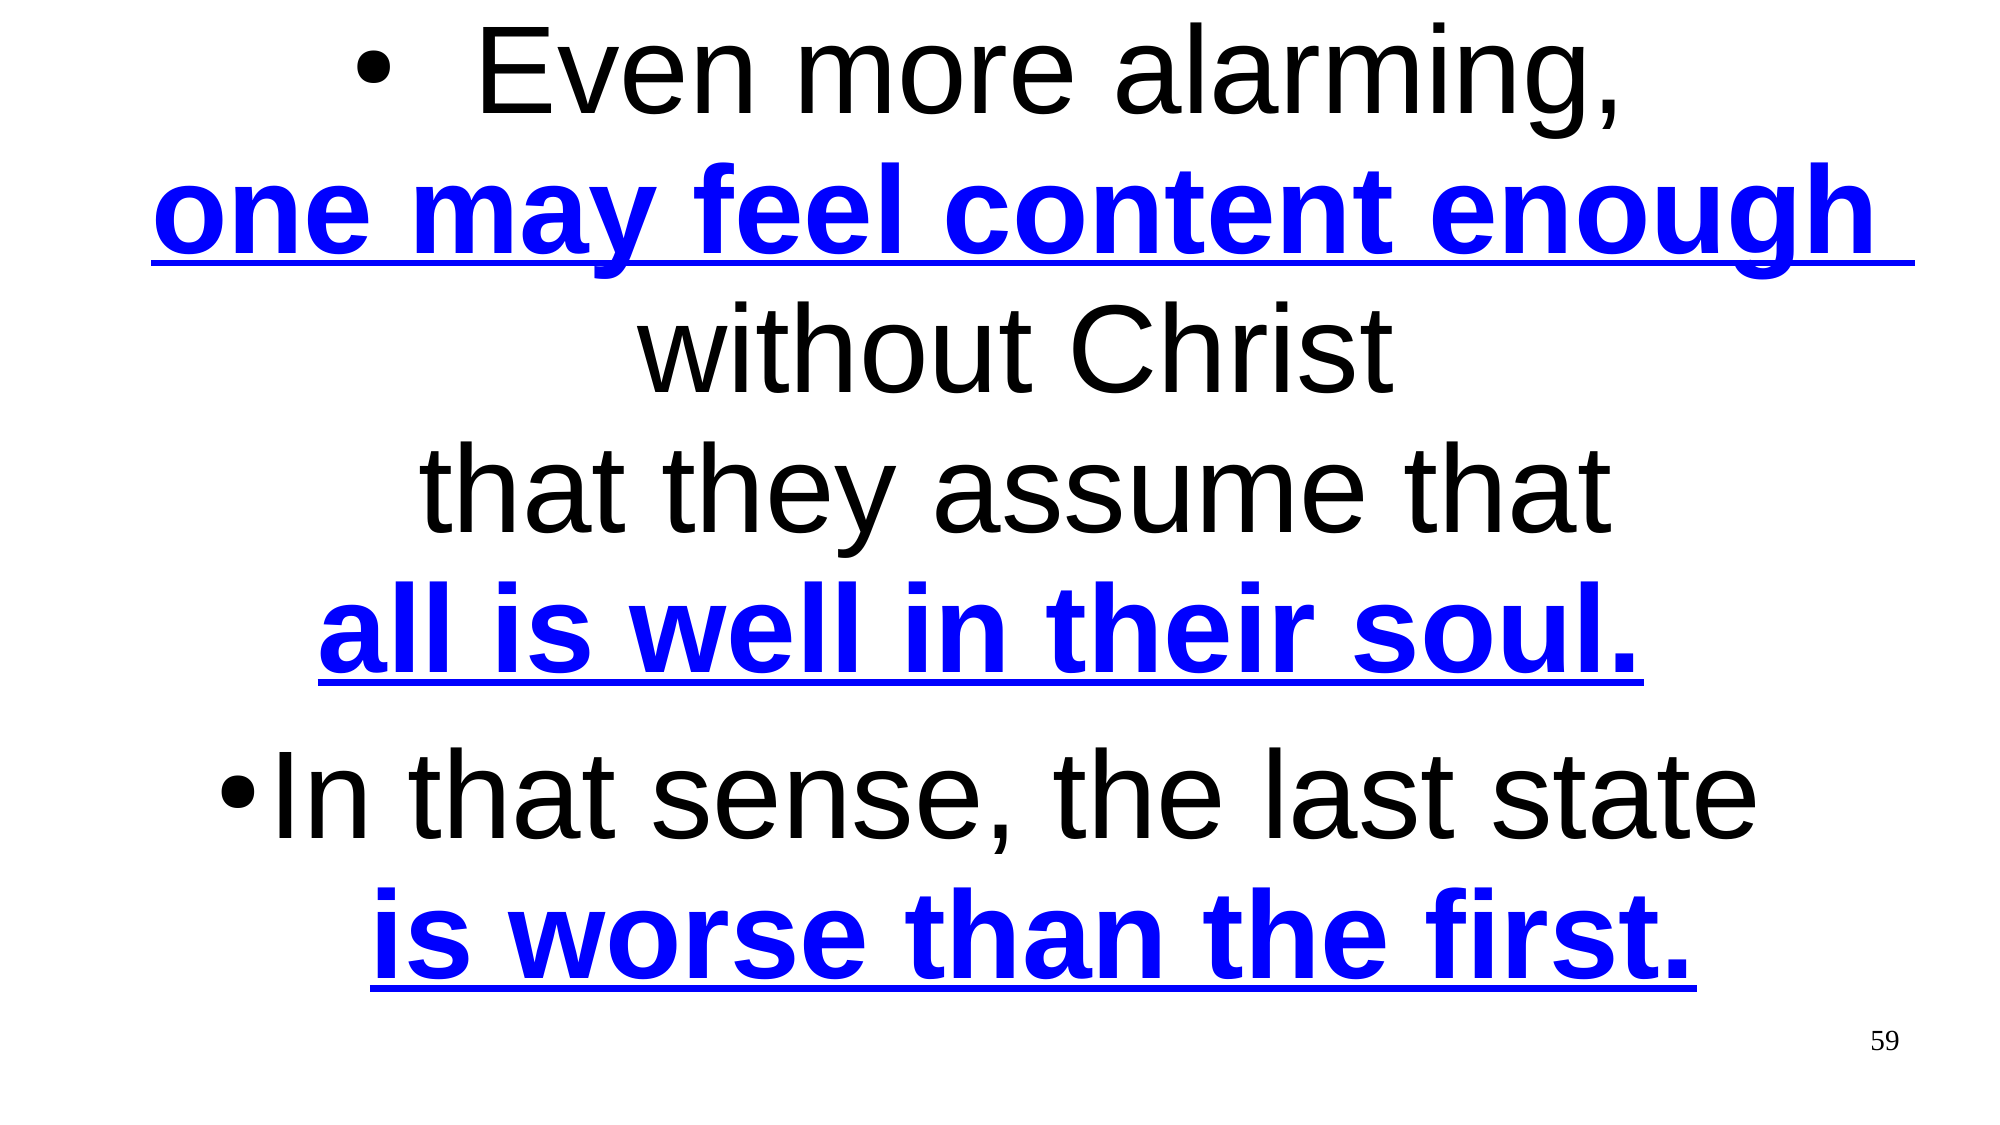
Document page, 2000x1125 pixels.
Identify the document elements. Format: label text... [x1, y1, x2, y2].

list Even more alarming, one may feel content enough without Christ that they assume that all is well in their soul. In that sense, the last state is worse than the first. [0, 0, 1996, 1123]
